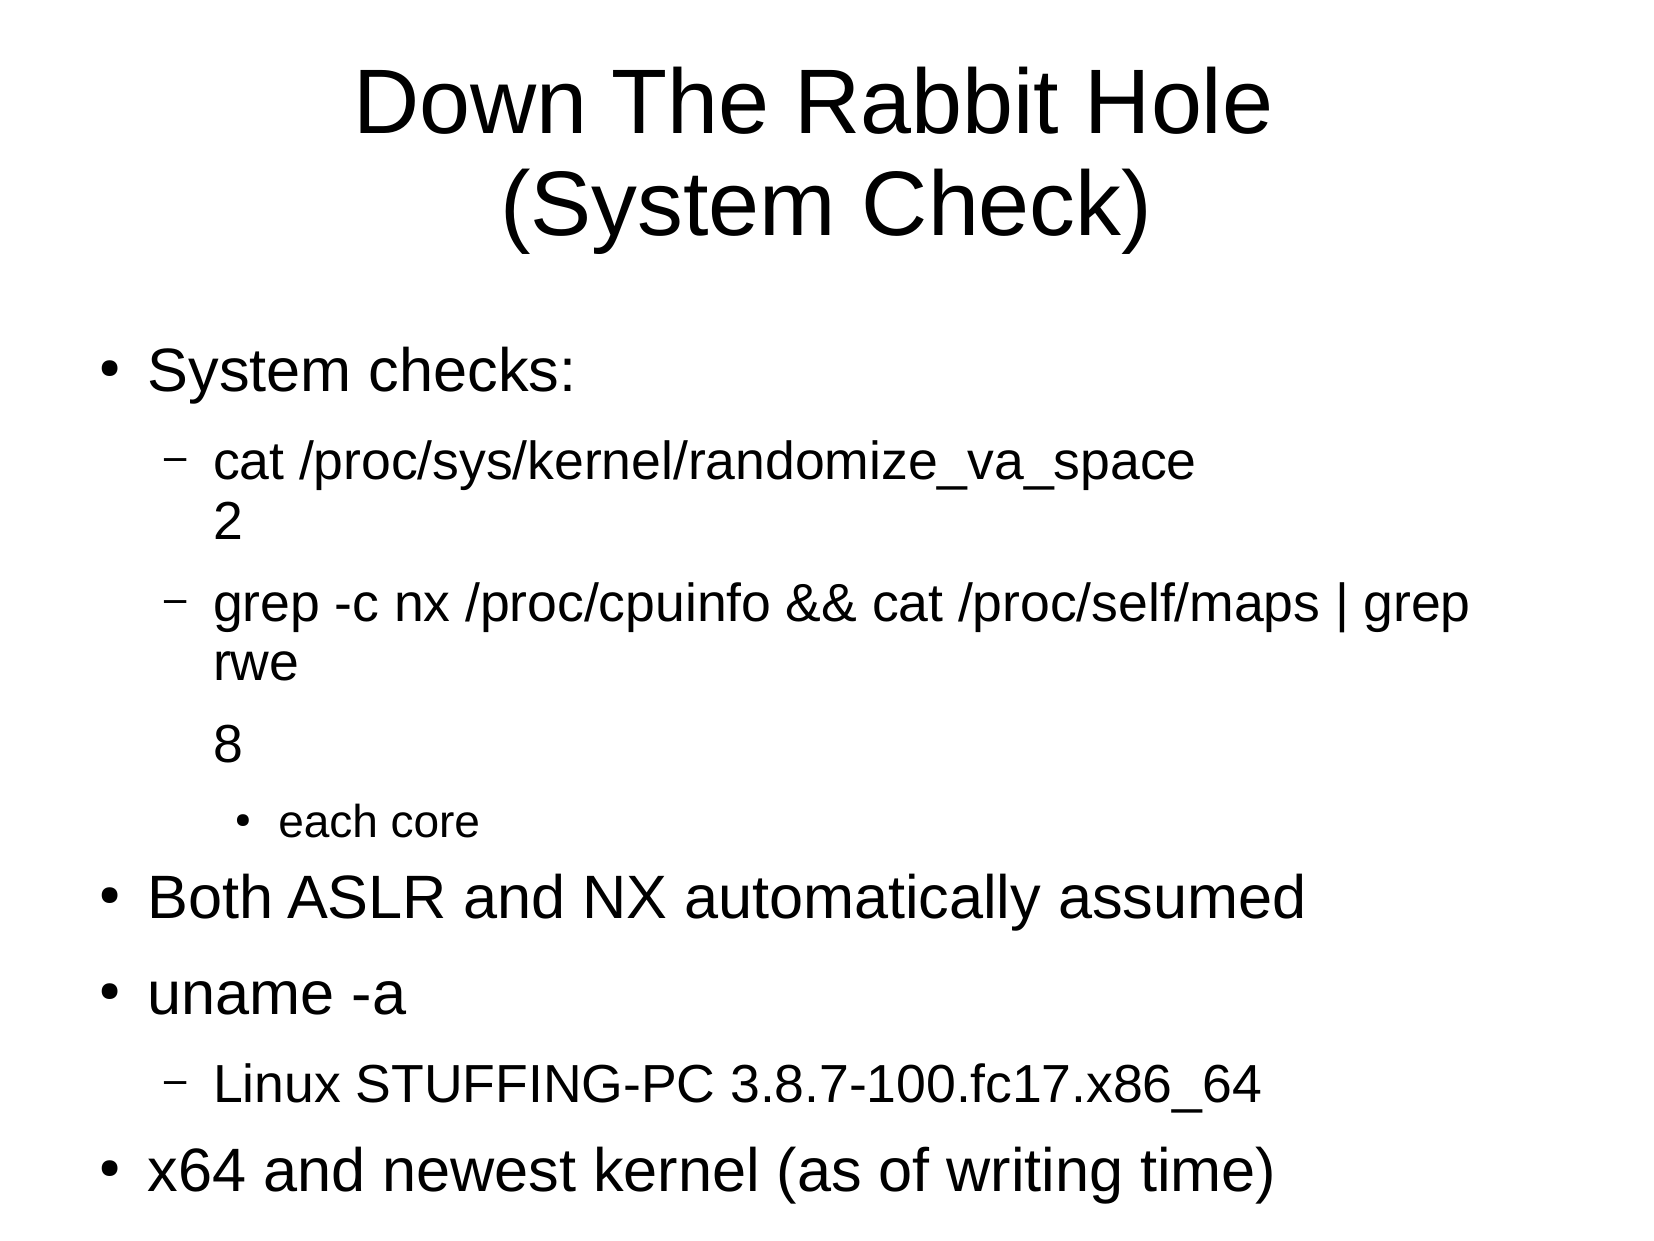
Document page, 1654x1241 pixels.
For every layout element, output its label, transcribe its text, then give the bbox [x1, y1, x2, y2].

list System checks: cat /proc/sys/kernel/randomize_va_space 2 grep -c nx /proc/cpuinfo && cat /proc/self/maps | grep rwe 8 each core Both ASLR and NX automatically assumed uname -a Linux STUFFING-PC 3.8.7-100.fc17.x86_64 x64 and newest kernel (as of writing time) [82, 240, 1571, 1207]
title Down The Rabbit Hole (System Check) [82, 49, 1571, 240]
